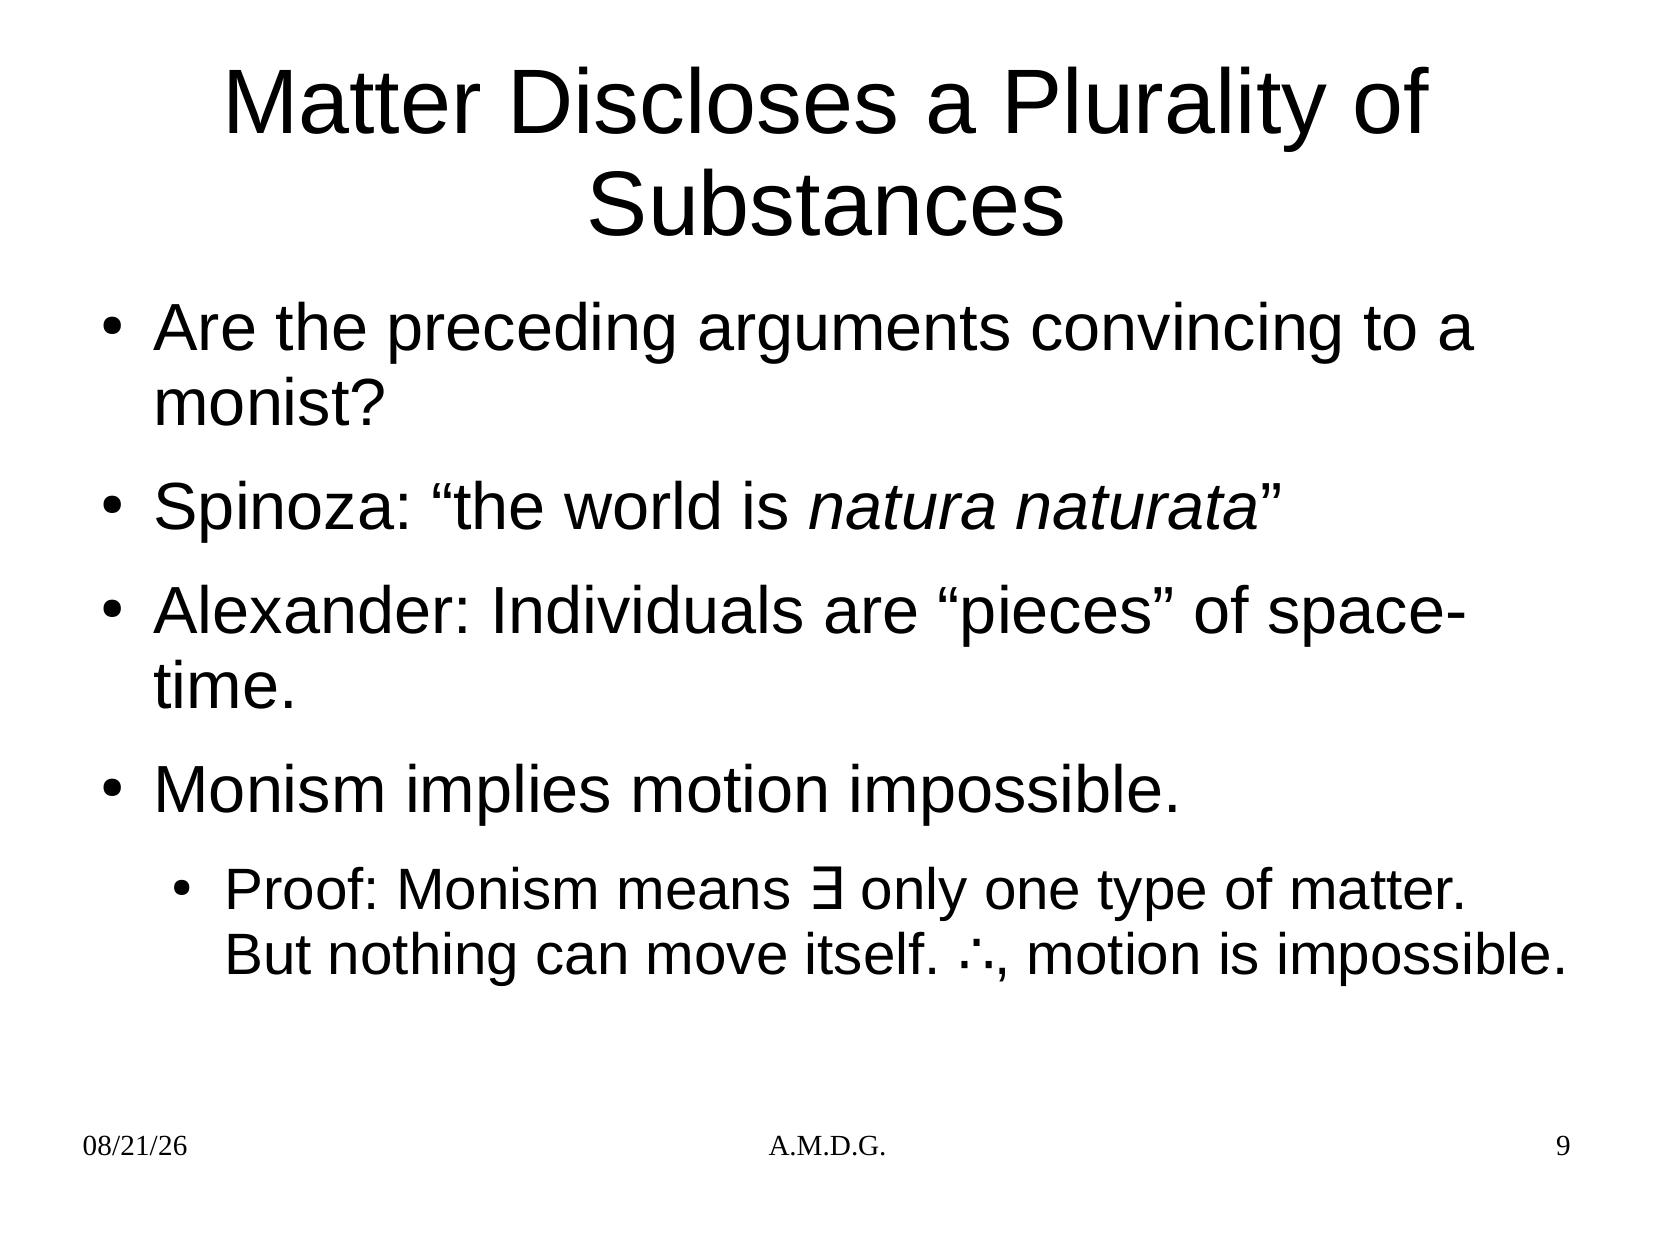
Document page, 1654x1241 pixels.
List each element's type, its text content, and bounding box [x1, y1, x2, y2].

title Matter Discloses a Plurality of Substances [82, 49, 1571, 257]
list Are the preceding arguments convincing to a monist? Spinoza: “the world is natura naturata” Alexander: Individuals are “pieces” of space-time. Monism implies motion impossible. Proof: Monism means ∃ only one type of matter. But nothing can move itself. ∴, motion is impossible. [82, 290, 1571, 1109]
